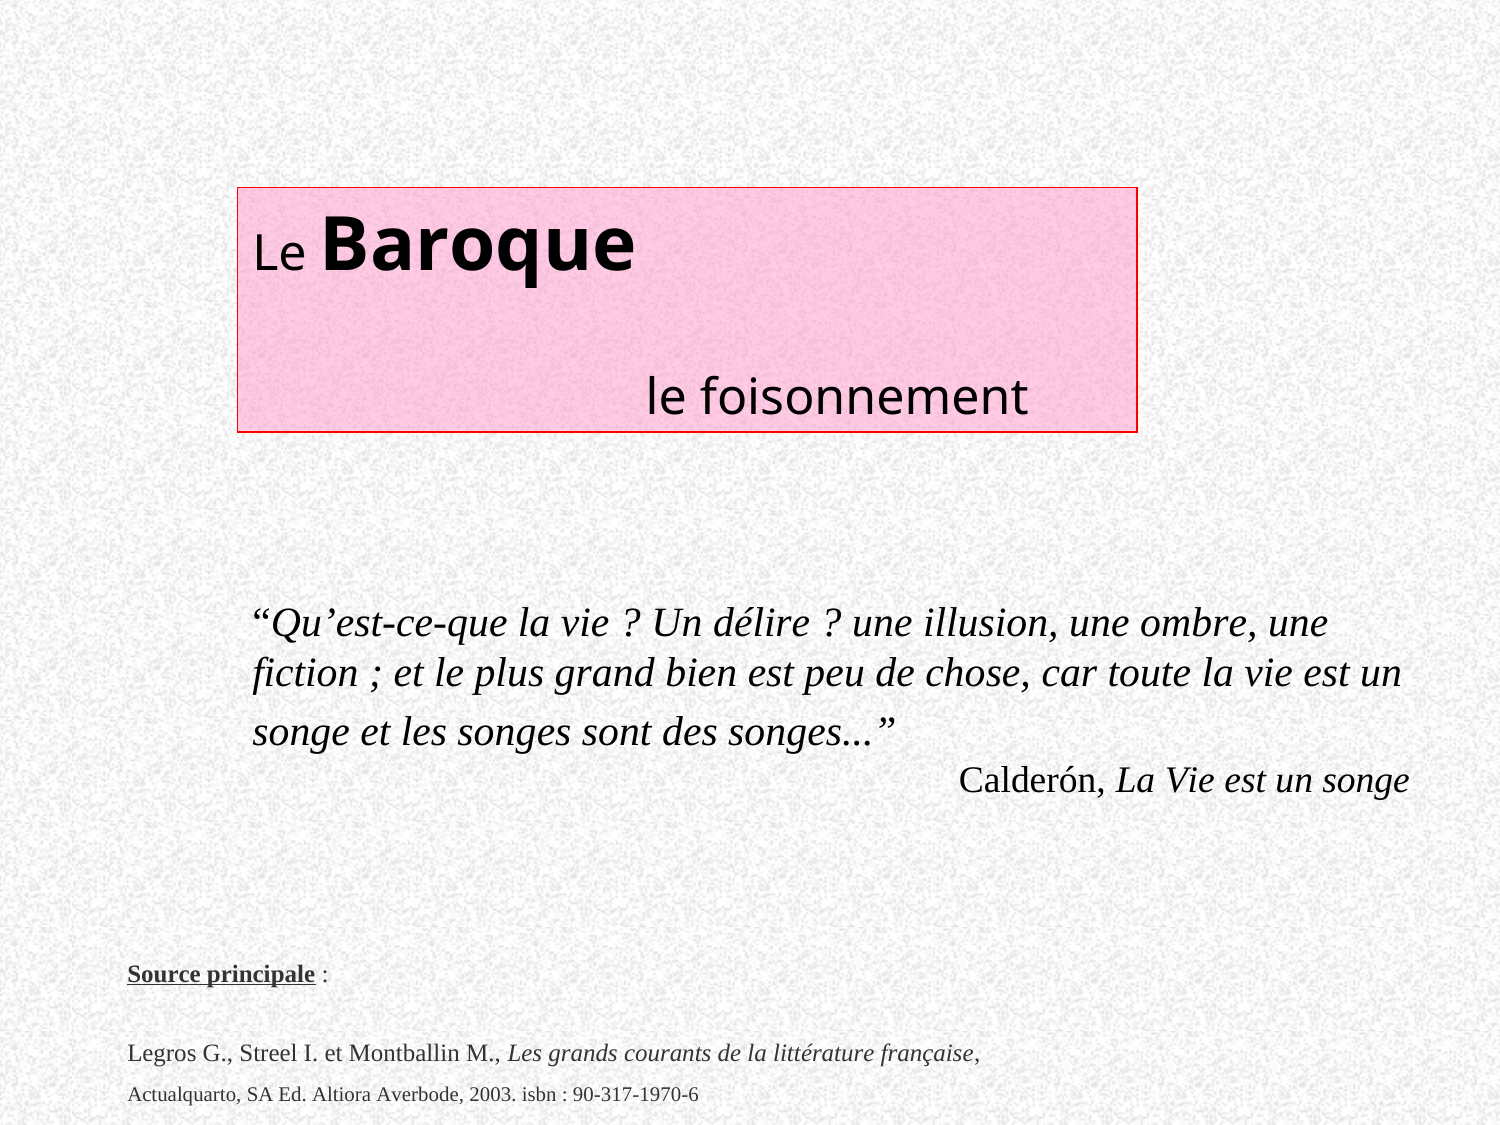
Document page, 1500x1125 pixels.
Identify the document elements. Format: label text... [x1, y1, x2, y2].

text_box “Qu’est-ce-que la vie ? Un délire ? une illusion, une ombre, une fiction ; et le plus grand bien est peu de chose, car toute la vie est un songe et les songes sont des songes...” Calderón, La Vie est un songe [237, 587, 1426, 808]
text_box Source principale : Legros G., Streel I. et Montballin M., Les grands courants de la littérature française, Actualquarto, SA Ed. Altiora Averbode, 2003. isbn : 90-317-1970-6 [112, 937, 1038, 1114]
picture [0, 0, 1500, 1125]
text_box Le Baroque le foisonnement [237, 187, 1138, 433]
